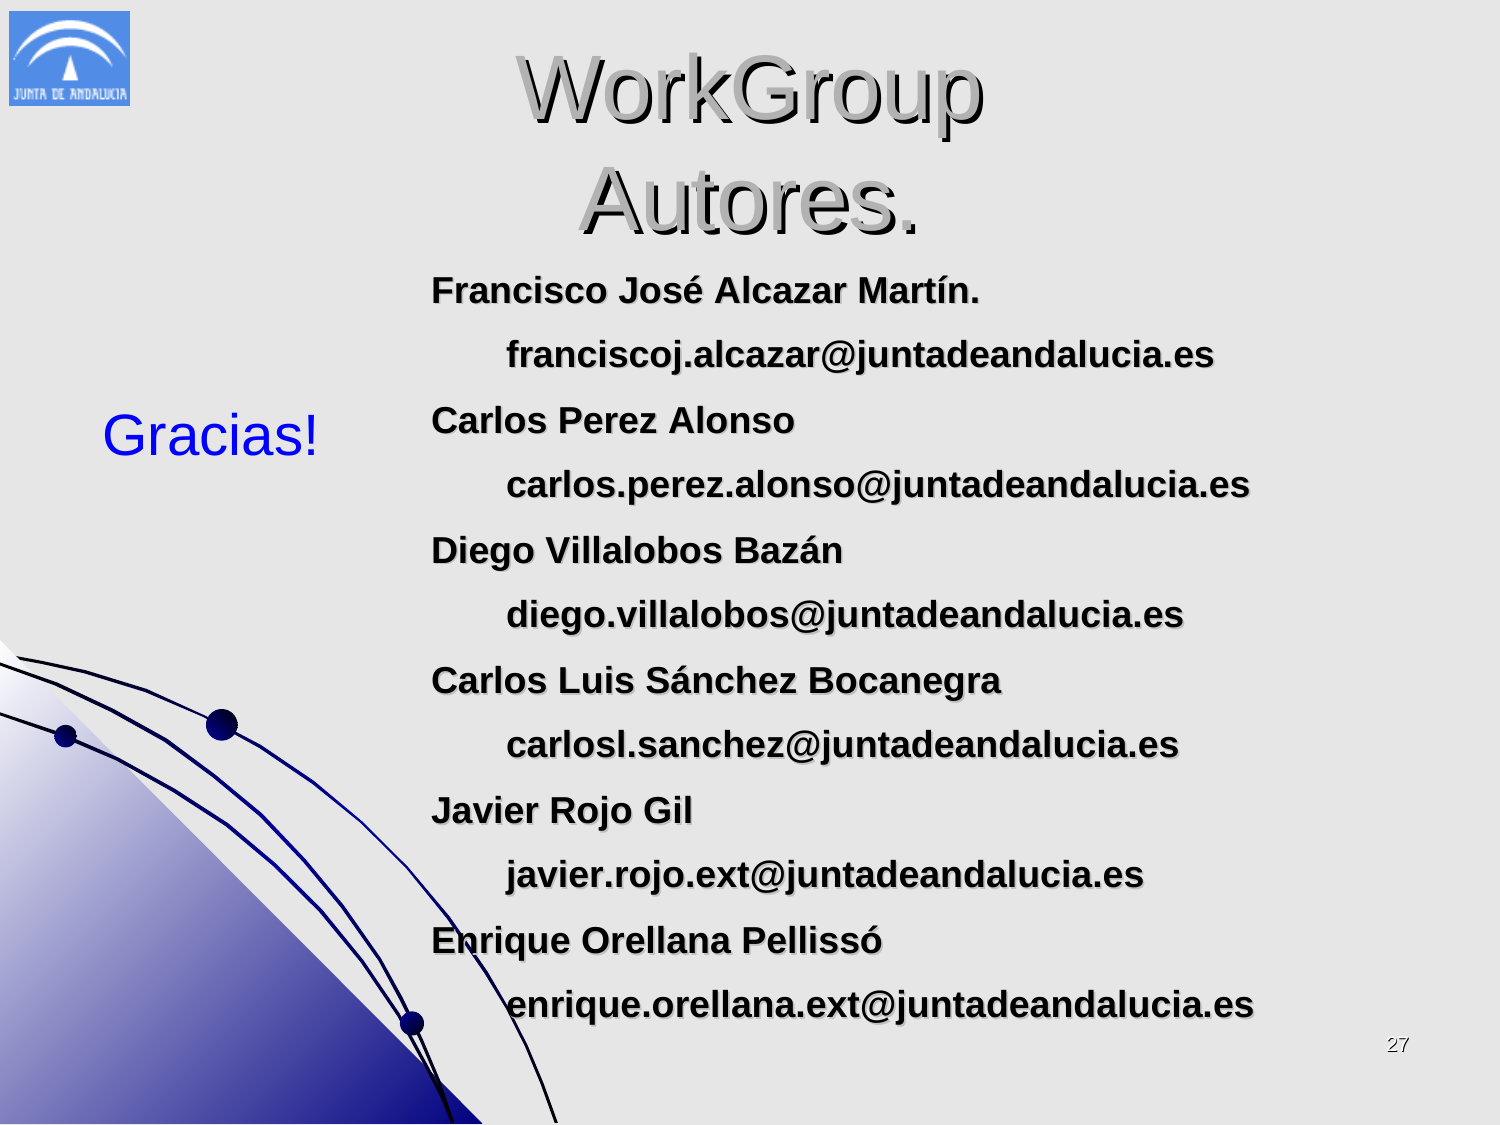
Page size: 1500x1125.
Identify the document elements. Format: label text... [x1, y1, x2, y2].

list Francisco José Alcazar Martín. franciscoj.alcazar@juntadeandalucia.es Carlos Perez Alonso carlos.perez.alonso@juntadeandalucia.es Diego Villalobos Bazán diego.villalobos@juntadeandalucia.es Carlos Luis Sánchez Bocanegra carlosl.sanchez@juntadeandalucia.es Javier Rojo Gil javier.rojo.ext@juntadeandalucia.es Enrique Orellana Pellissó enrique.orellana.ext@juntadeandalucia.es [431, 265, 1495, 1041]
title WorkGroup Autores. [75, 16, 1425, 262]
text_box Gracias! [87, 383, 335, 464]
picture [9, 11, 130, 106]
